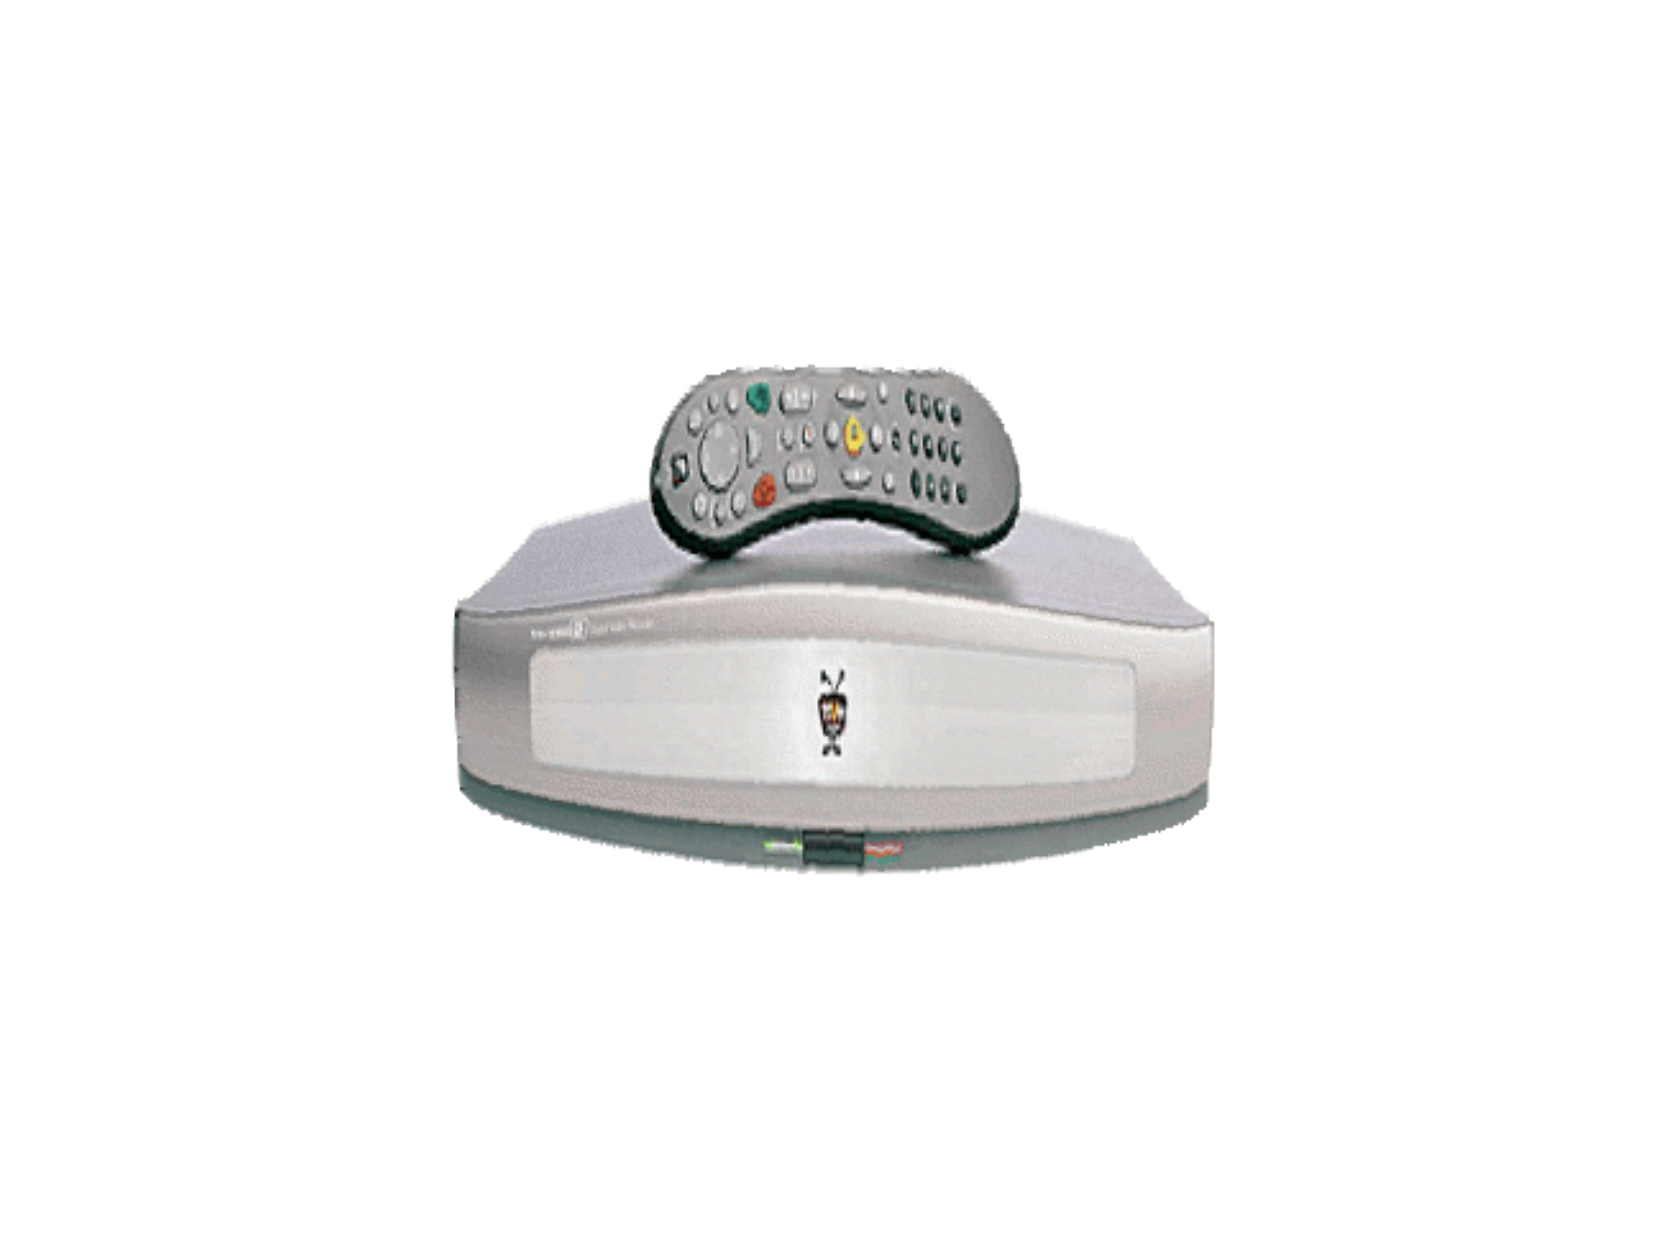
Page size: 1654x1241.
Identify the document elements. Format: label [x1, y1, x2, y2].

picture [450, 324, 1218, 901]
